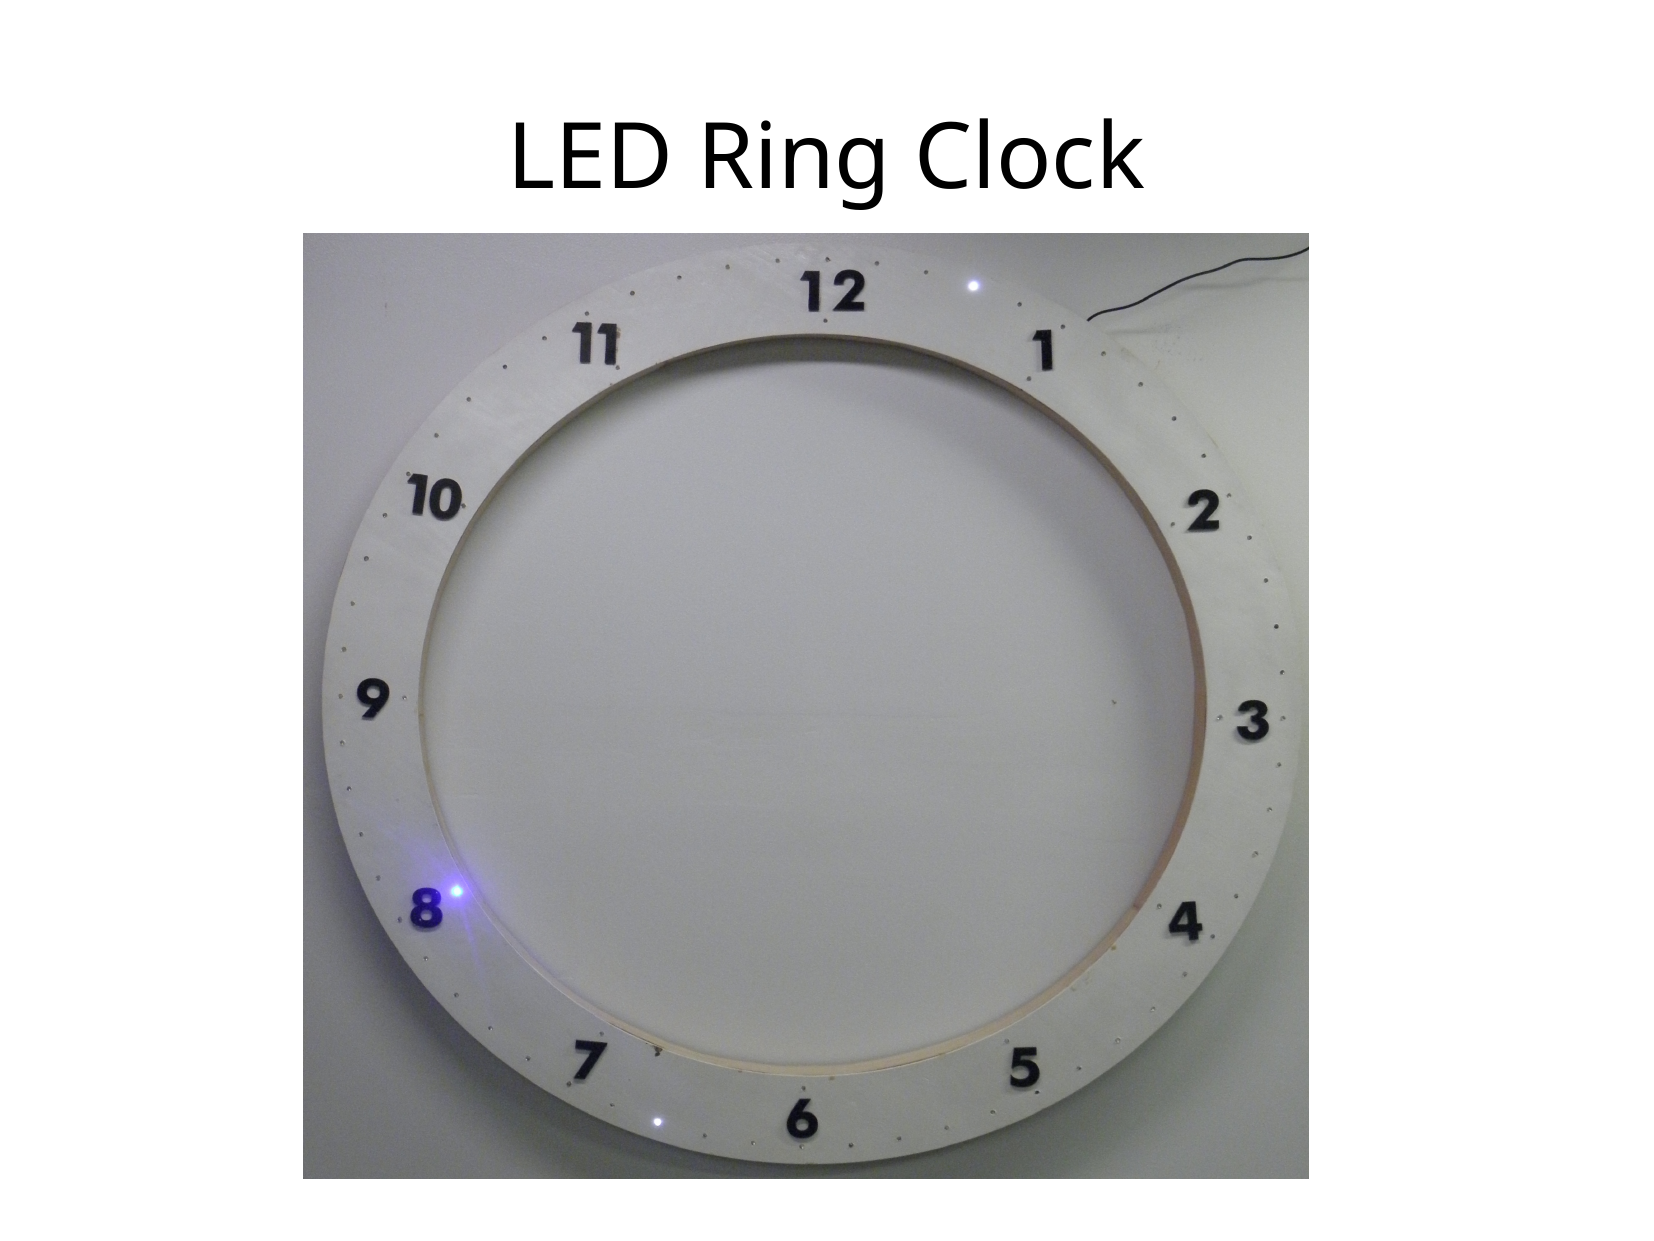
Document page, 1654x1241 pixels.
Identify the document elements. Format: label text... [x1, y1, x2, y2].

picture [303, 233, 1309, 1179]
title LED Ring Clock [82, 49, 1571, 257]
